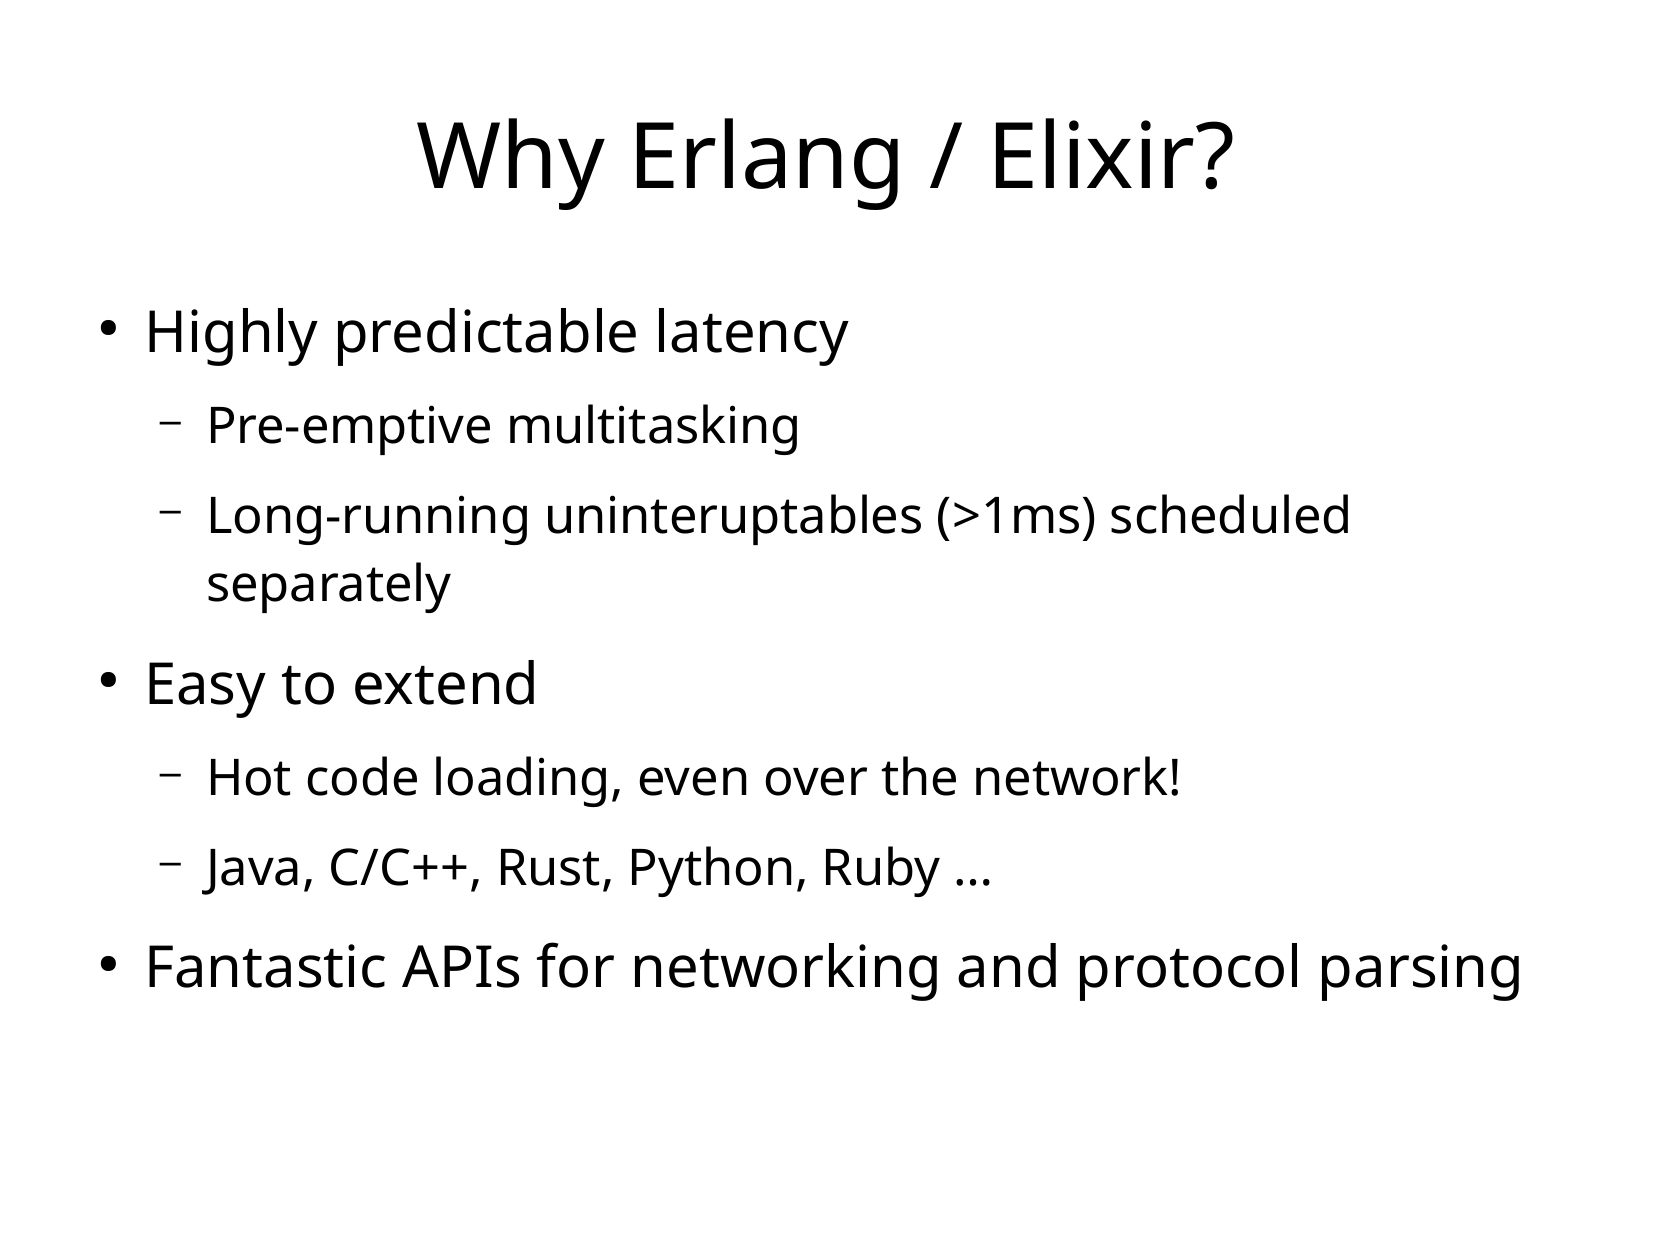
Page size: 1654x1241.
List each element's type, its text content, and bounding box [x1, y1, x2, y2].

list Highly predictable latency Pre-emptive multitasking Long-running uninteruptables (>1ms) scheduled separately Easy to extend Hot code loading, even over the network! Java, C/C++, Rust, Python, Ruby … Fantastic APIs for networking and protocol parsing [82, 290, 1571, 1010]
title Why Erlang / Elixir? [82, 49, 1571, 257]
